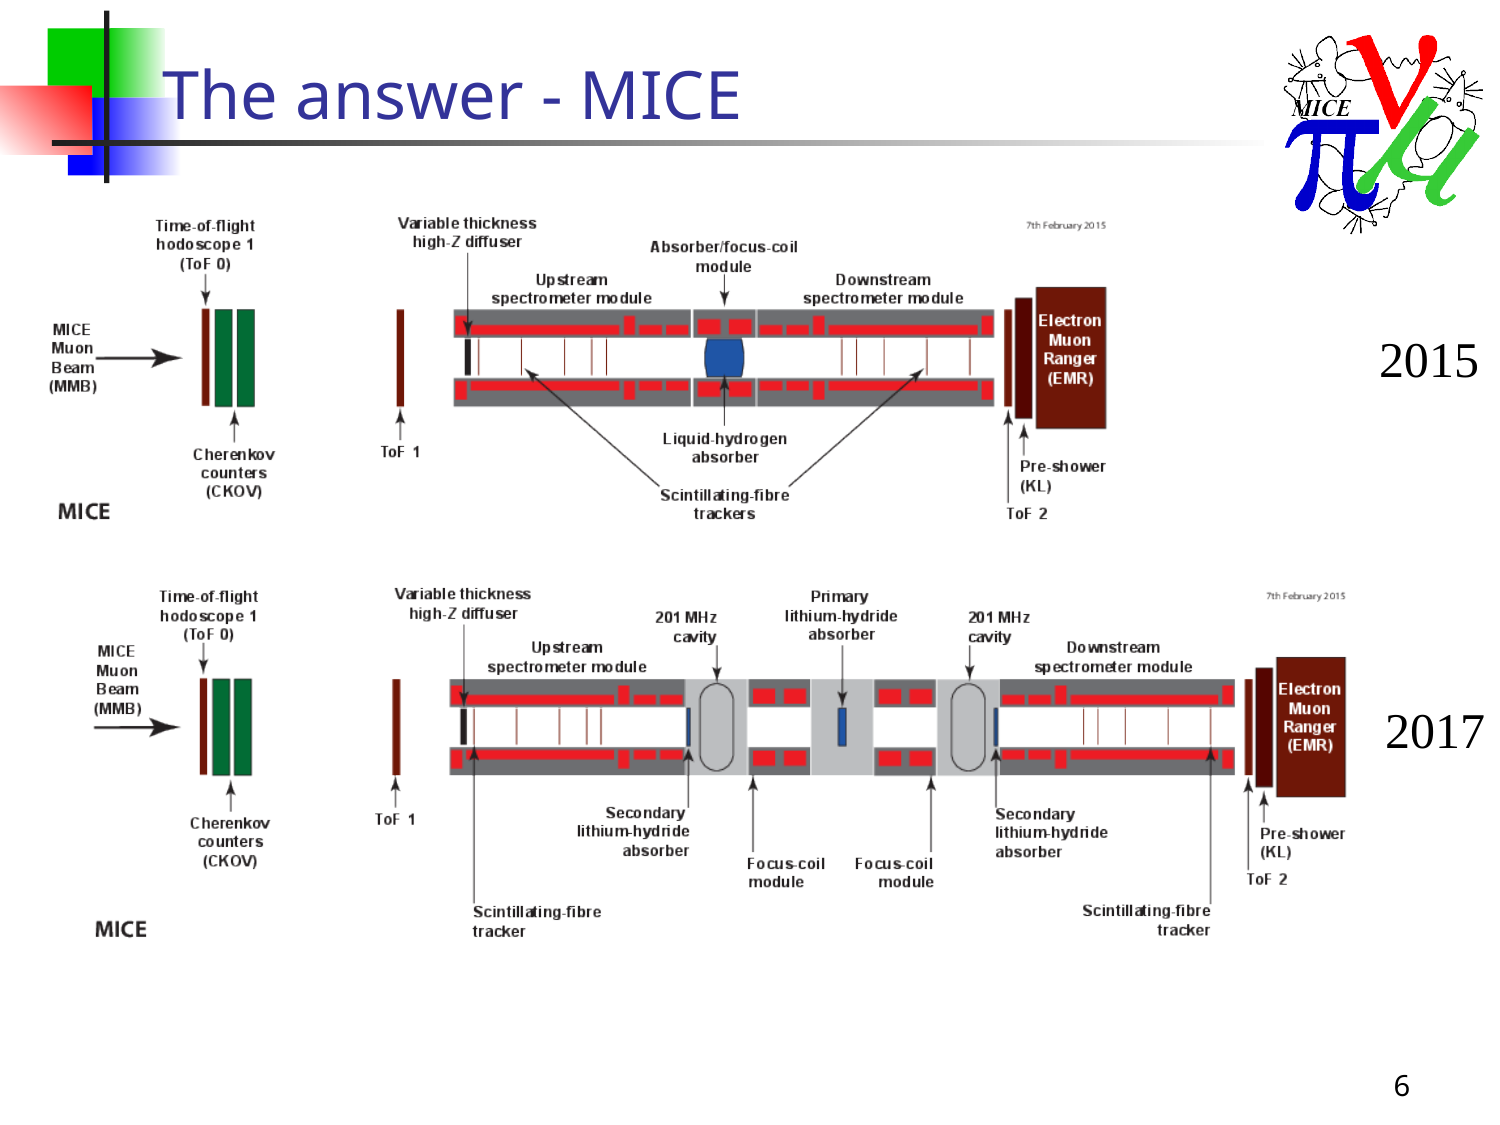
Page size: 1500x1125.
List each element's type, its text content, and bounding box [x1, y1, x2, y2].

picture [1264, 5, 1500, 251]
title The answer - MICE [162, 0, 1441, 188]
text_box 2017 [1370, 697, 1500, 768]
picture [88, 584, 1356, 945]
picture [47, 208, 1114, 526]
text_box 2015 [1364, 325, 1495, 396]
